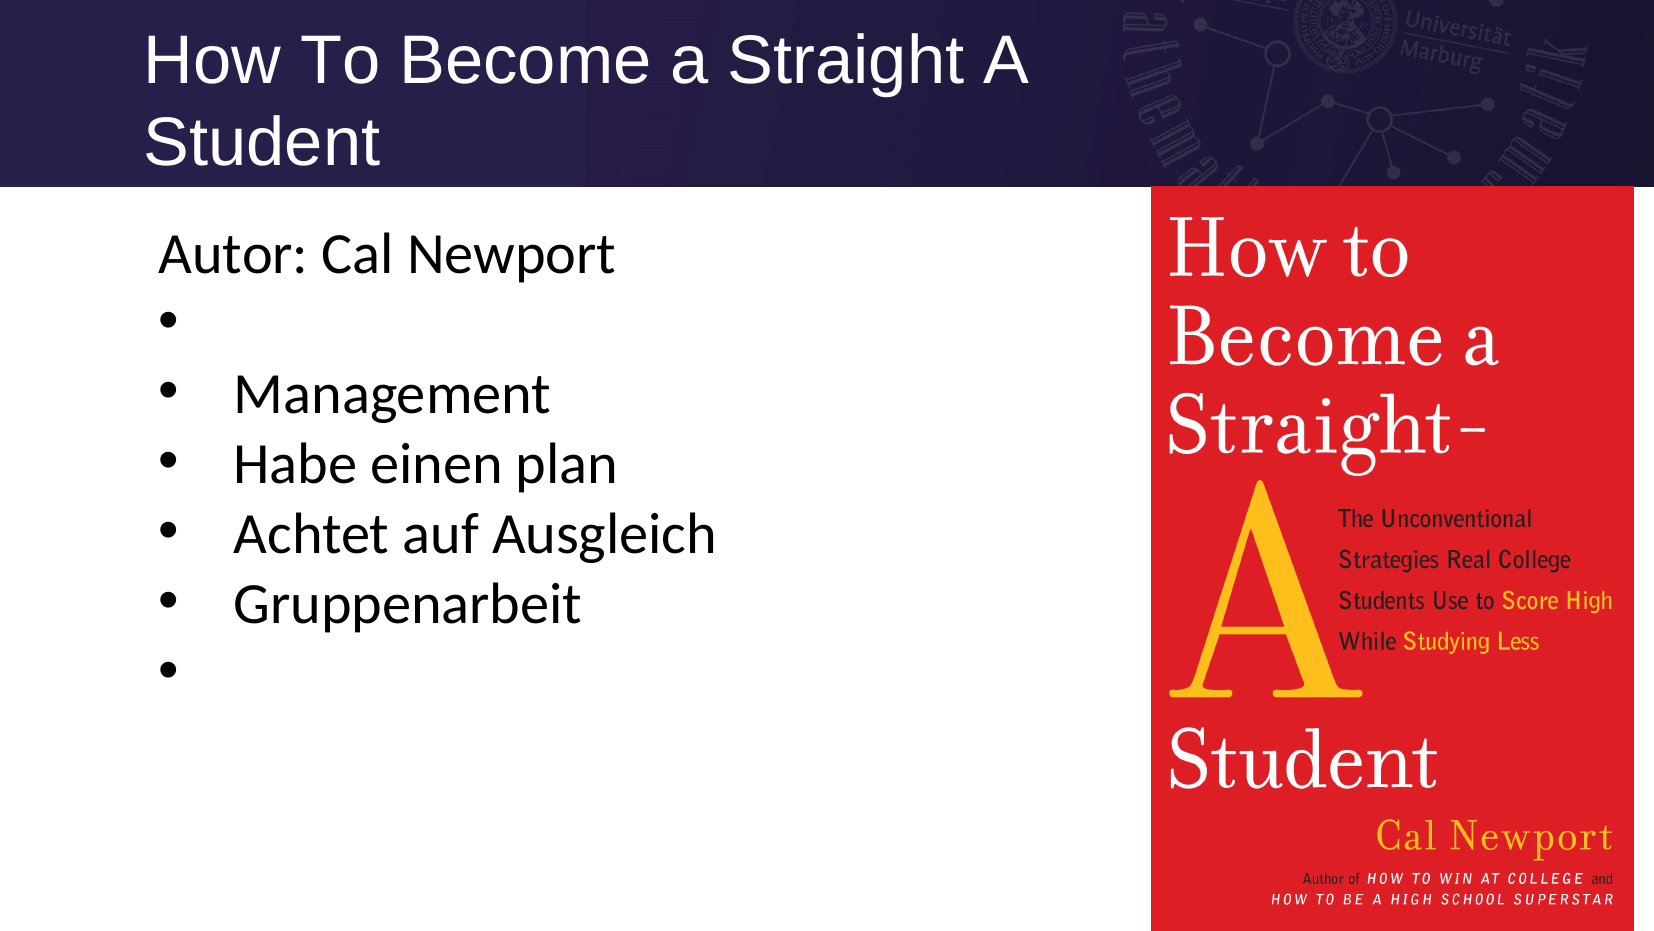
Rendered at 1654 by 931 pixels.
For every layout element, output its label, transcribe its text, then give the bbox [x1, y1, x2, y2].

picture [0, 0, 1654, 931]
text_box Autor: Cal Newport Management Habe einen plan Achtet auf Ausgleich Gruppenarbeit [143, 207, 1151, 813]
text_box How To Become a Straight A Student [143, 14, 1260, 170]
